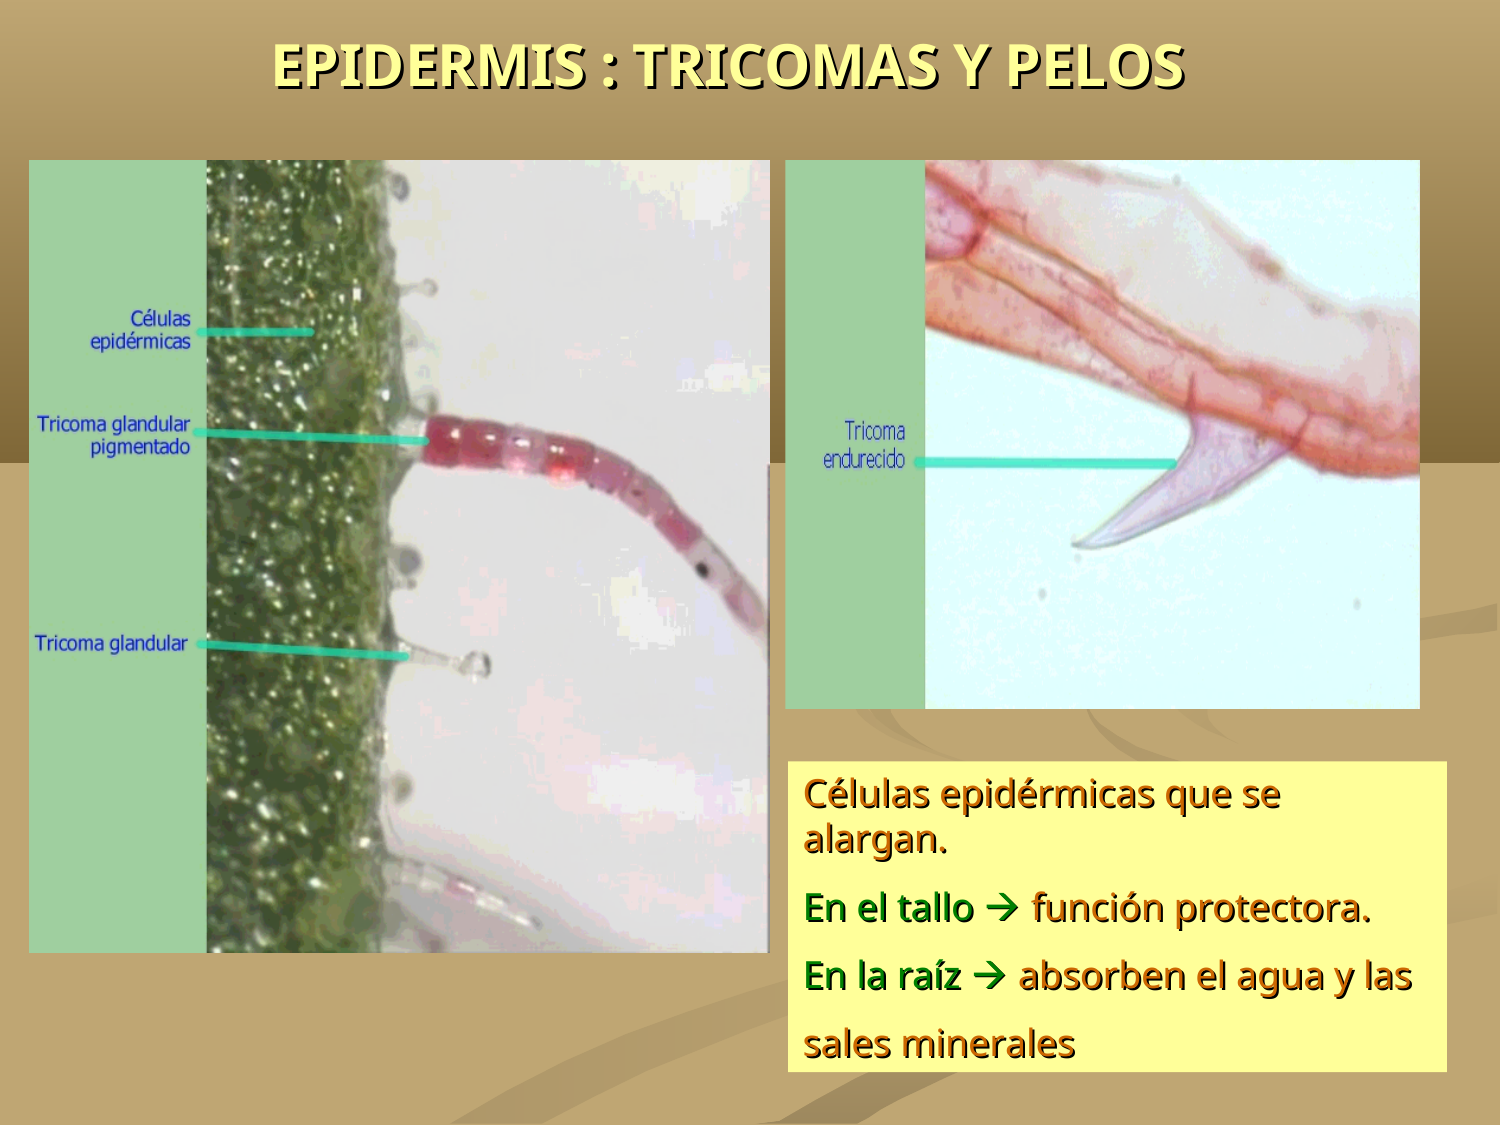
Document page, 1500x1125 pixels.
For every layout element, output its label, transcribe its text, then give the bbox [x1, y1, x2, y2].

text_box [29, 160, 770, 953]
text_box Células epidérmicas que se alargan. En el tallo  función protectora. En la raíz  absorben el agua y las sales minerales [788, 761, 1447, 1073]
picture [785, 160, 1420, 709]
title EPIDERMIS : TRICOMAS Y PELOS [150, 0, 1306, 126]
